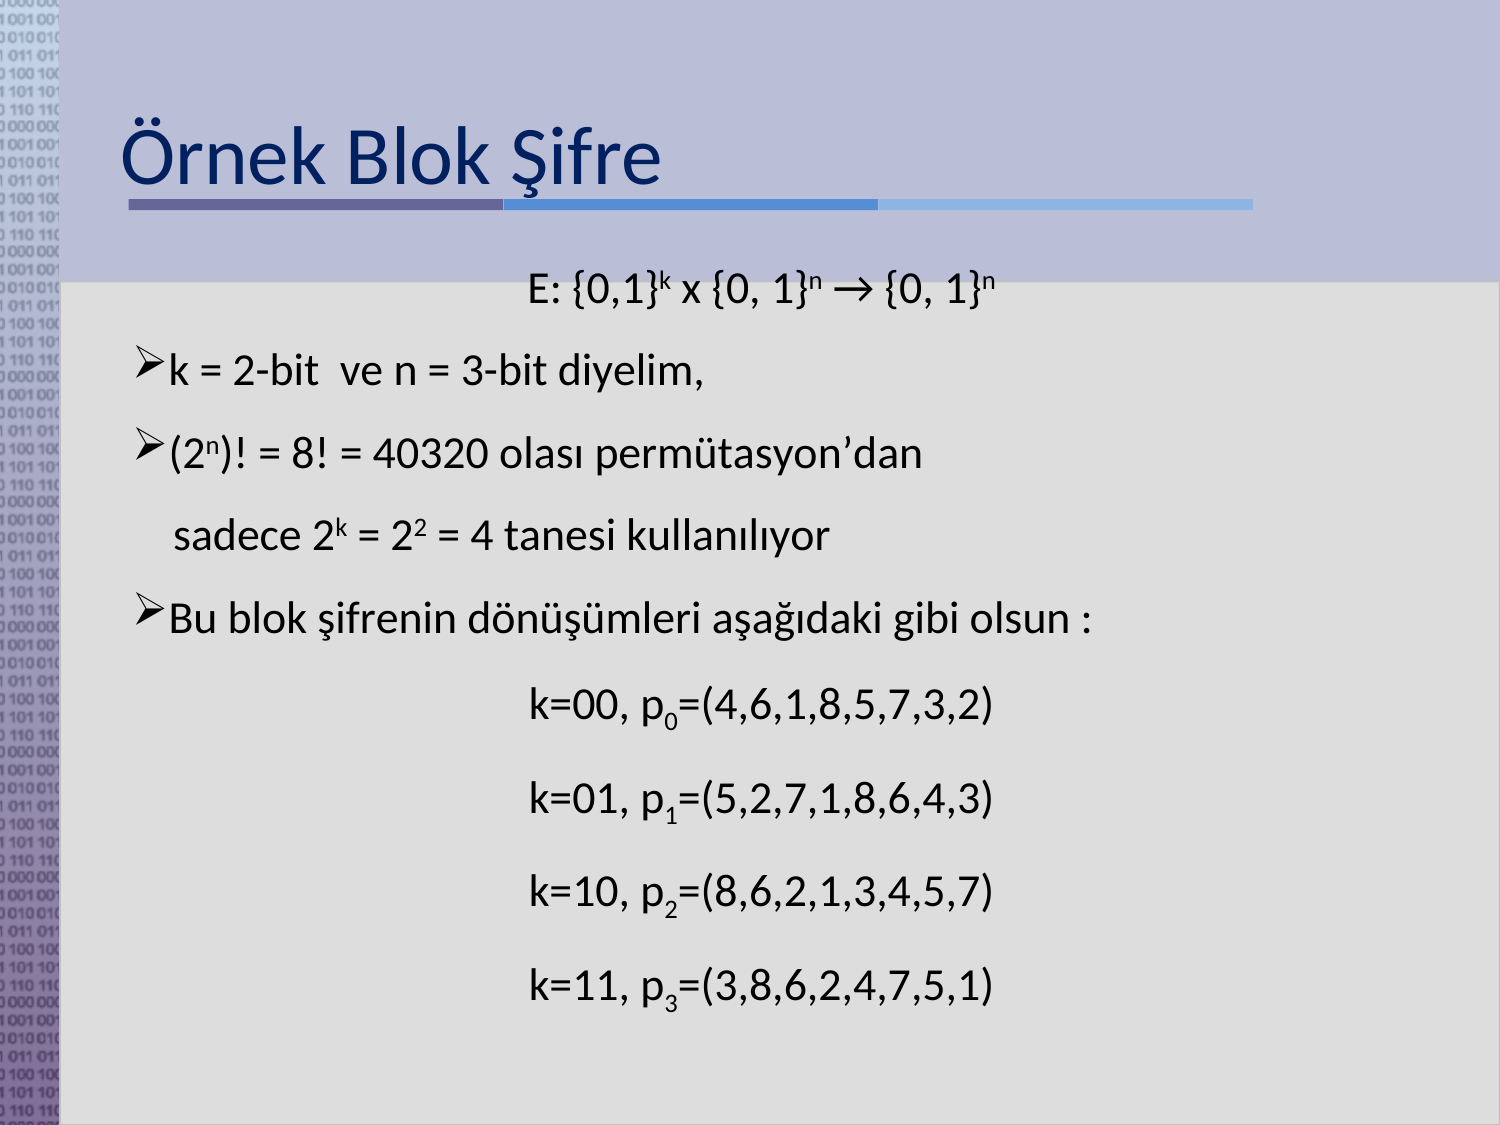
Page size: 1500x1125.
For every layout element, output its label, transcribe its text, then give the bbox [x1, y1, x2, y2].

picture [0, 0, 60, 1125]
text_box [128, 199, 1253, 211]
text_box E: {0,1}k x {0, 1}n → {0, 1}n k = 2-bit ve n = 3-bit diyelim, (2n)! = 8! = 40320 olası permütasyon’dan sadece 2k = 22 = 4 tanesi kullanılıyor Bu blok şifrenin dönüşümleri aşağıdaki gibi olsun : k=00, p0=(4,6,1,8,5,7,3,2) k=01, p1=(5,2,7,1,8,6,4,3) k=10, p2=(8,6,2,1,3,4,5,7) k=11, p3=(3,8,6,2,4,7,5,1) [117, 222, 1407, 1108]
text_box Örnek Blok Şifre [105, 93, 844, 210]
